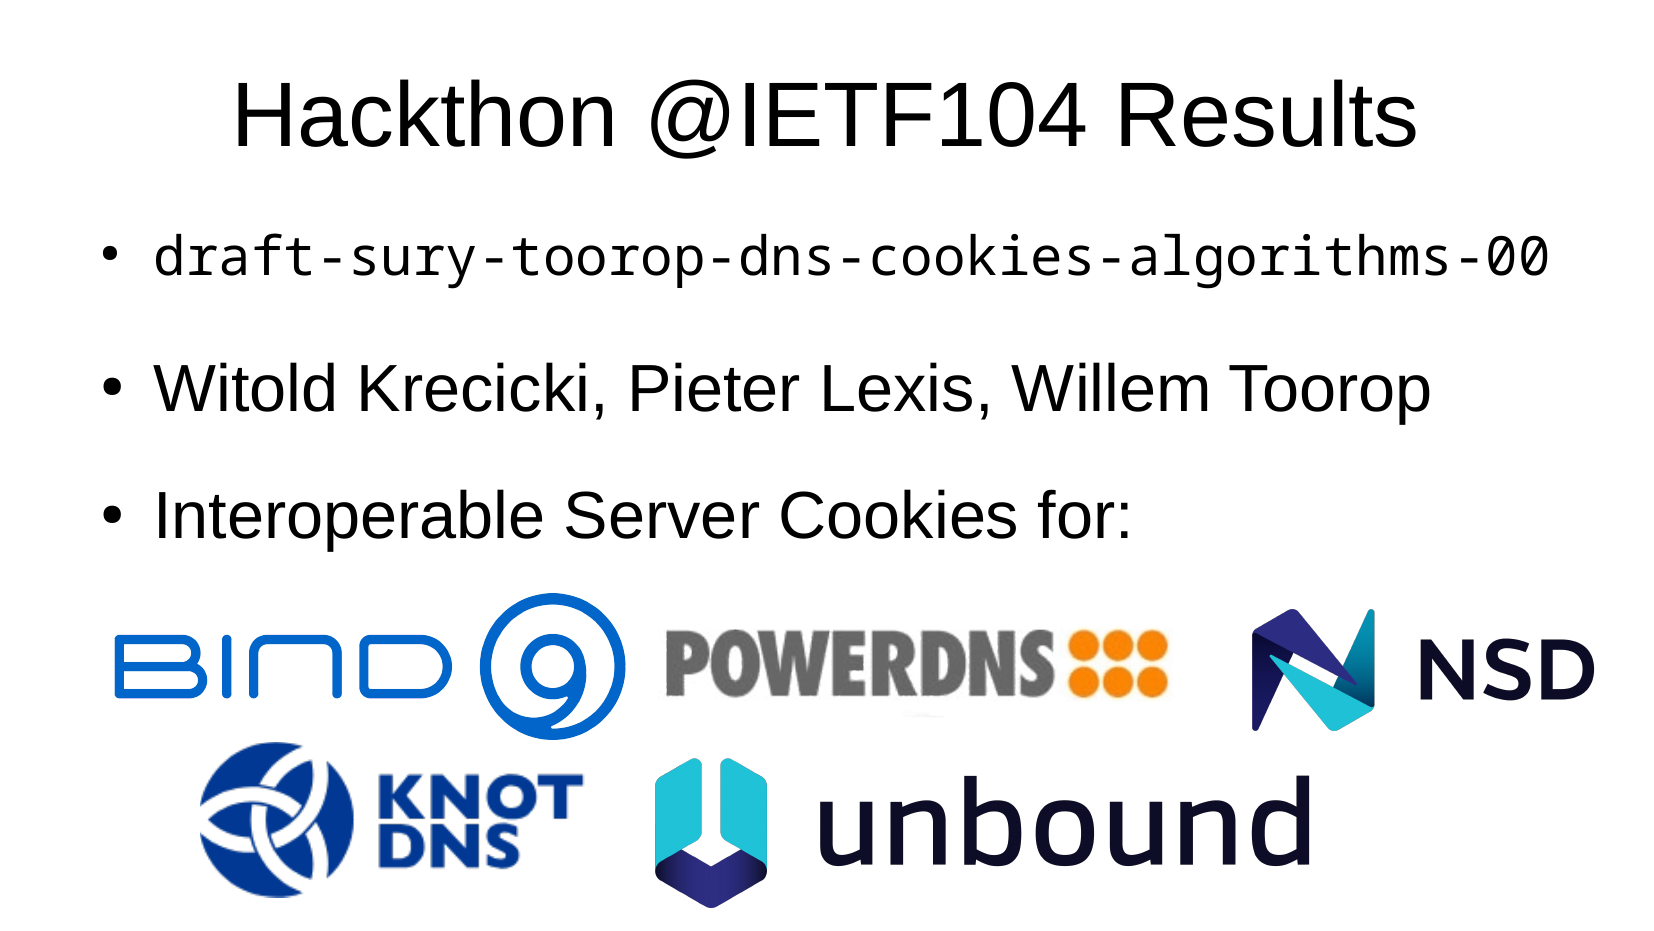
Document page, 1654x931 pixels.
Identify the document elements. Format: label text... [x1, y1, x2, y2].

list draft-sury-toorop-dns-cookies-algorithms-00 Witold Krecicki, Pieter Lexis, Willem Toorop Interoperable Server Cookies for: [82, 217, 1571, 758]
title Hackthon @IETF104 Results [82, 37, 1571, 193]
picture [114, 549, 1654, 931]
